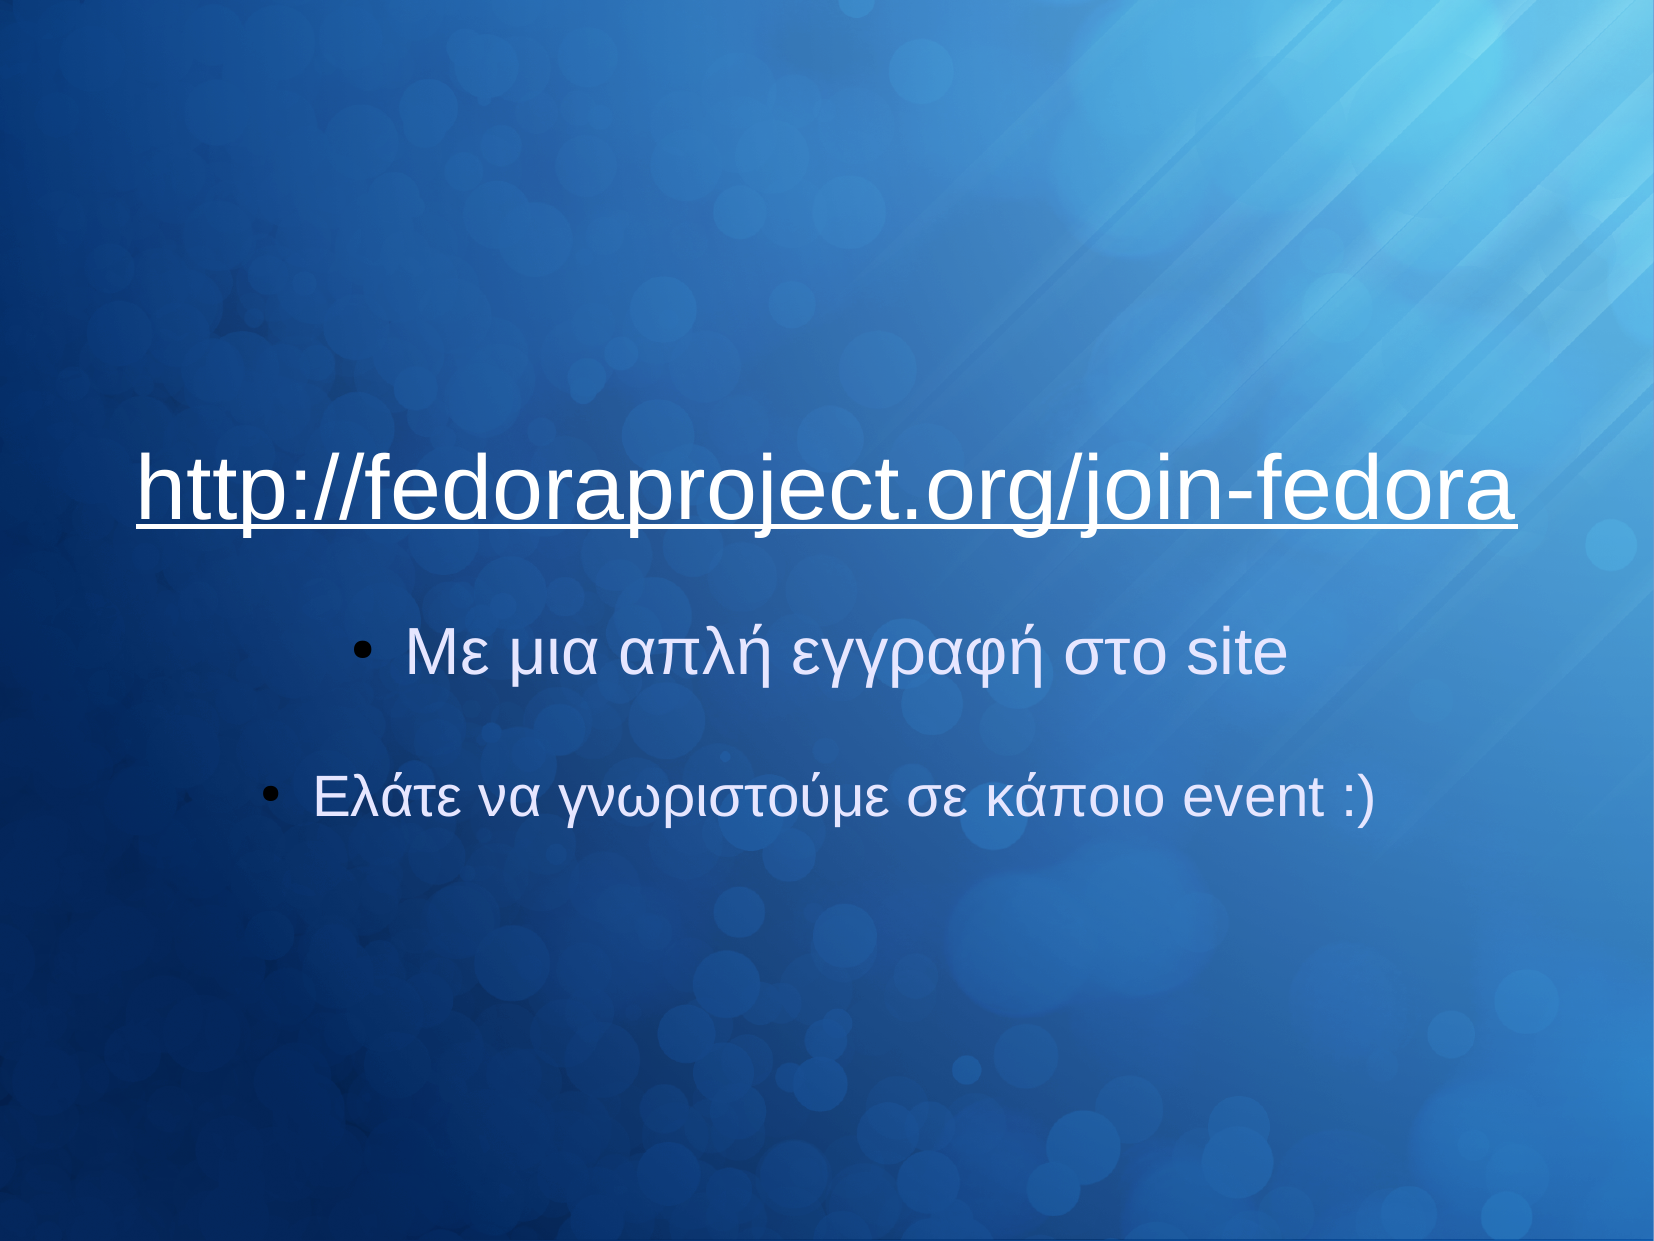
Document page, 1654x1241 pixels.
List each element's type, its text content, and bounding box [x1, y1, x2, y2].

picture [0, 0, 1654, 1241]
text_box http://fedoraproject.org/join-fedora Με μια απλή εγγραφή στο site Ελάτε να γνωριστούμε σε κάποιο event :) [100, 319, 1554, 945]
